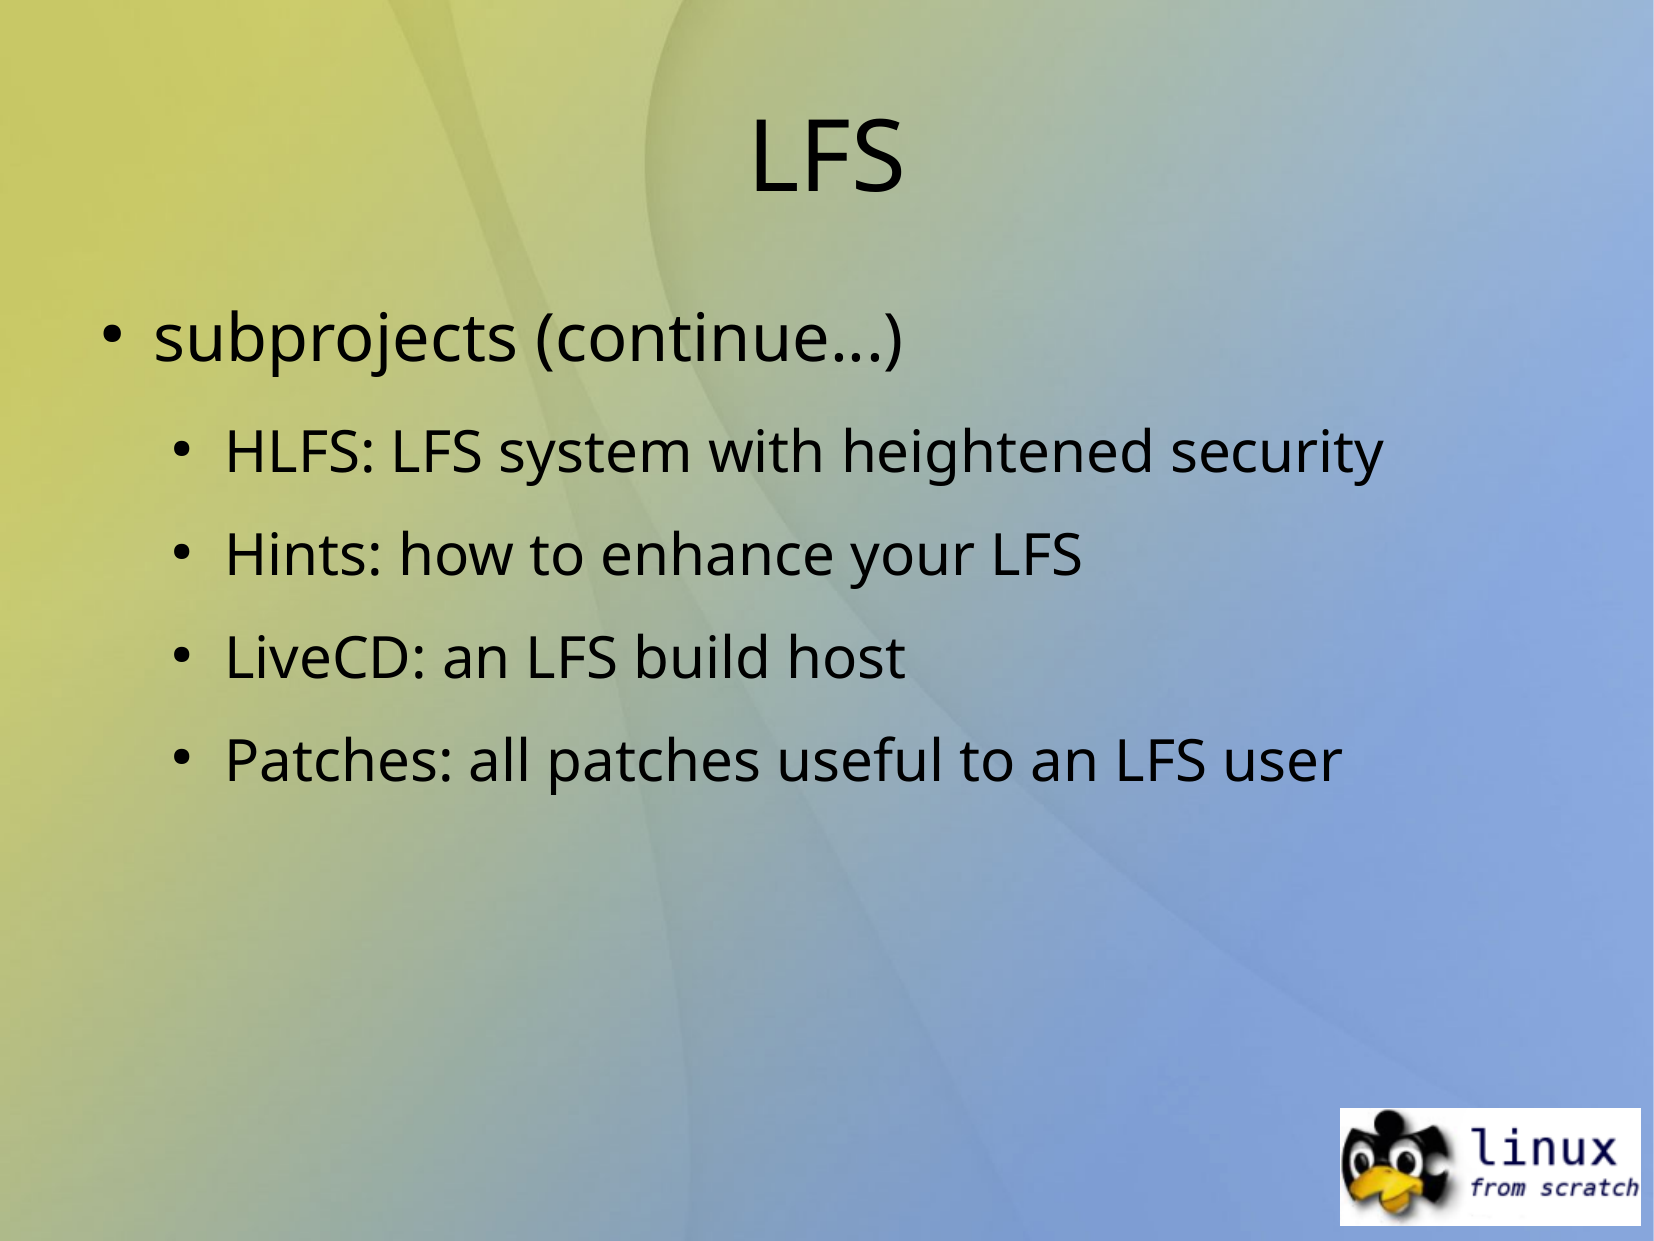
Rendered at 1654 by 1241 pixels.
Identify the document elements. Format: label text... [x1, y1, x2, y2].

list subprojects (continue...) HLFS: LFS system with heightened security Hints: how to enhance your LFS LiveCD: an LFS build host Patches: all patches useful to an LFS user [82, 290, 1571, 1094]
title LFS [82, 56, 1571, 250]
picture [0, 0, 1654, 1241]
